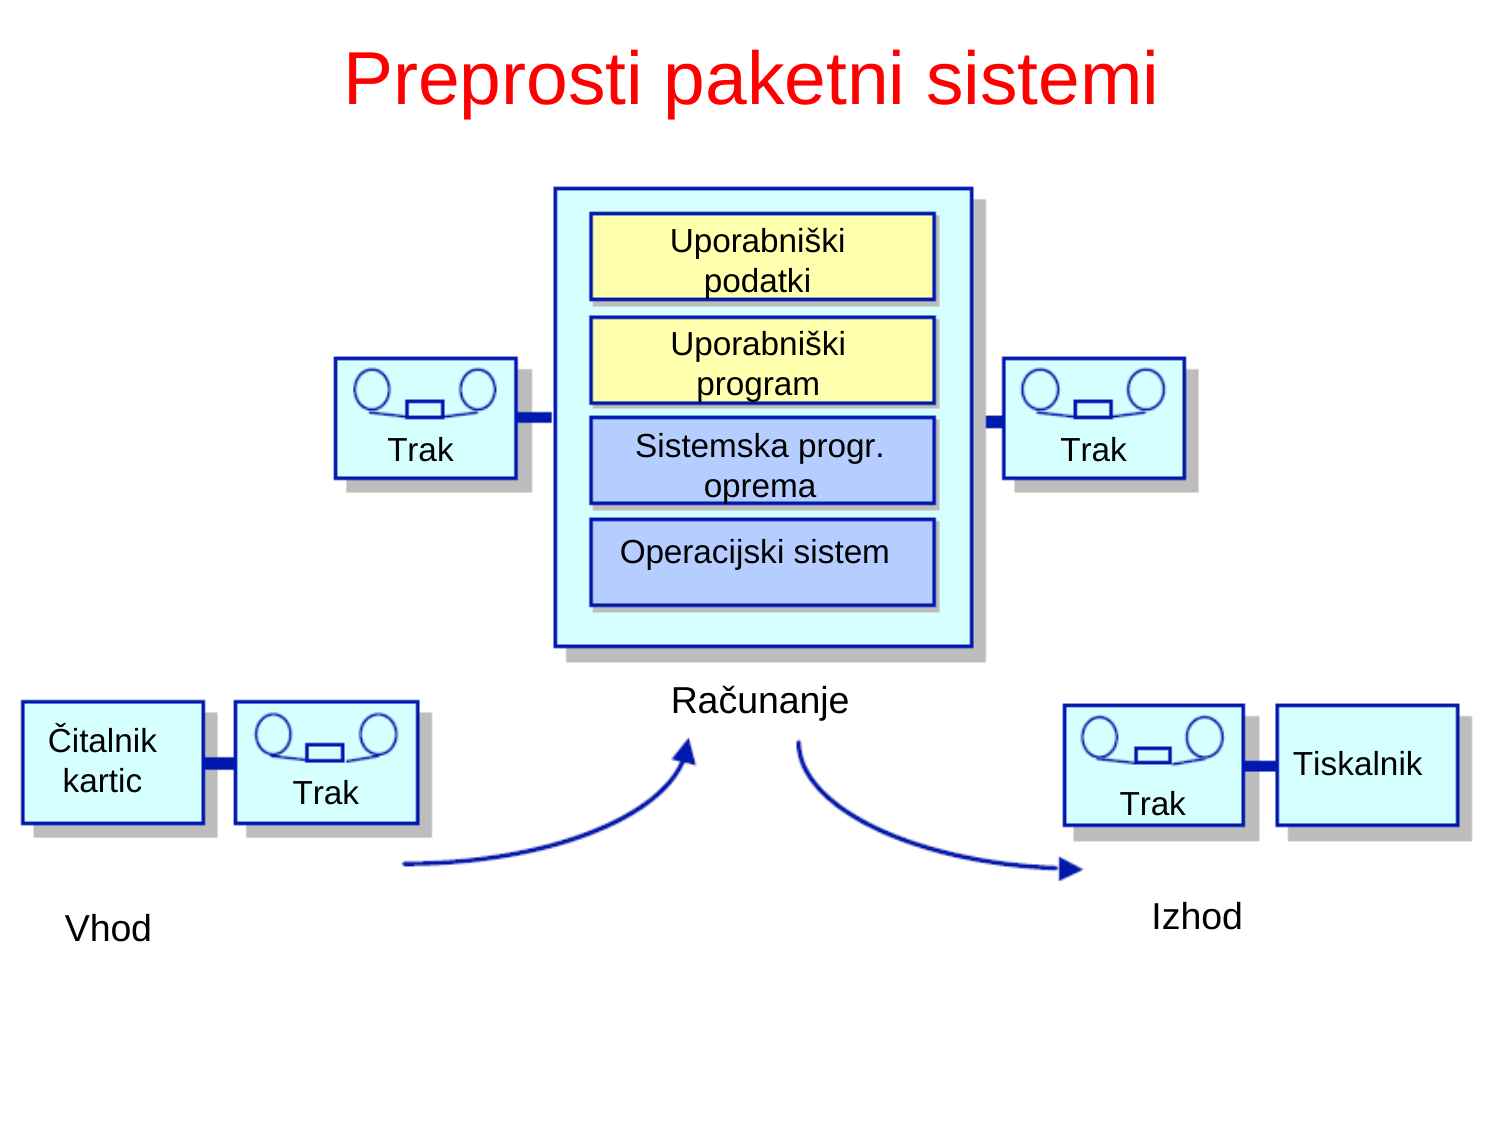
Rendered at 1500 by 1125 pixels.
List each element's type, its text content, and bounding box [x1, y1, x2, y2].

text_box Uporabniški program [655, 314, 862, 410]
picture [0, 146, 1500, 890]
text_box Trak [1104, 774, 1202, 831]
text_box Uporabniški podatki [654, 211, 861, 308]
text_box Čitalnik kartic [33, 711, 173, 807]
text_box Trak [1045, 420, 1142, 477]
text_box Operacijski sistem [604, 522, 906, 578]
text_box Vhod [50, 896, 167, 958]
text_box Izhod [1136, 884, 1258, 946]
text_box Sistemska progr. oprema [620, 416, 901, 512]
text_box Trak [372, 420, 469, 477]
text_box Preprosti paketni sistemi [76, 0, 1427, 149]
text_box Trak [277, 763, 375, 819]
text_box Tiskalnik [1278, 734, 1438, 791]
text_box Računanje [655, 668, 865, 730]
